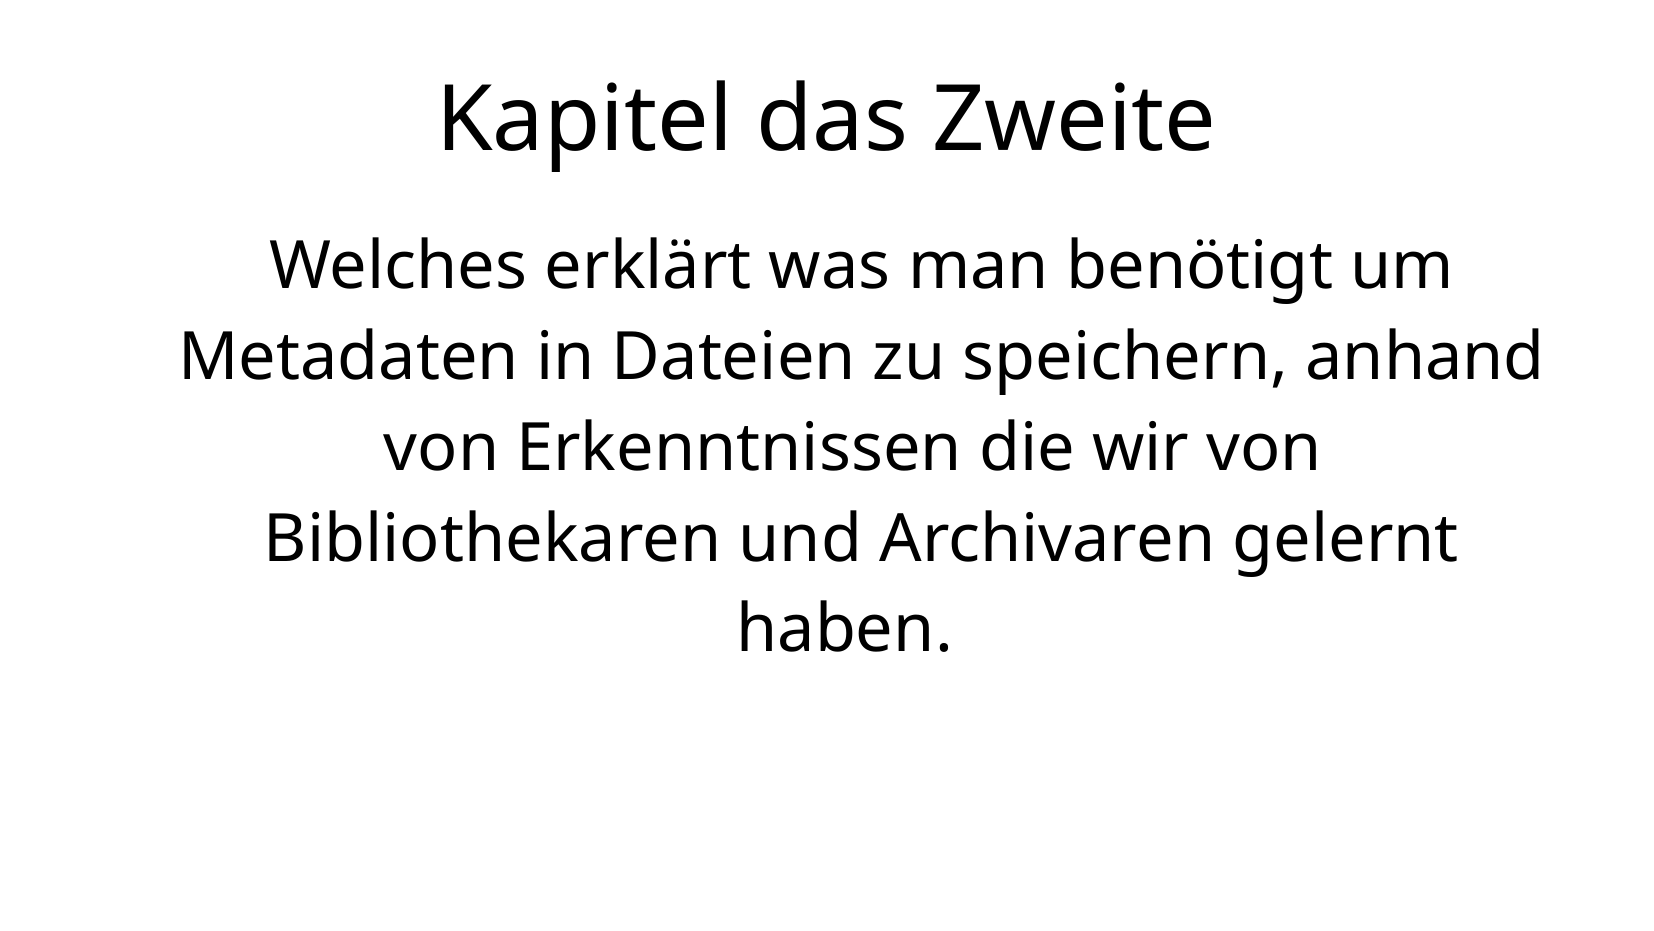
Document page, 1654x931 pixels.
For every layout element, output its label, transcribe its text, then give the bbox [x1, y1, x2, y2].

title Kapitel das Zweite [82, 37, 1571, 193]
list Welches erklärt was man benötigt um Metadaten in Dateien zu speichern, anhand von Erkenntnissen die wir von Bibliothekaren und Archivaren gelernt haben. [82, 217, 1571, 758]
